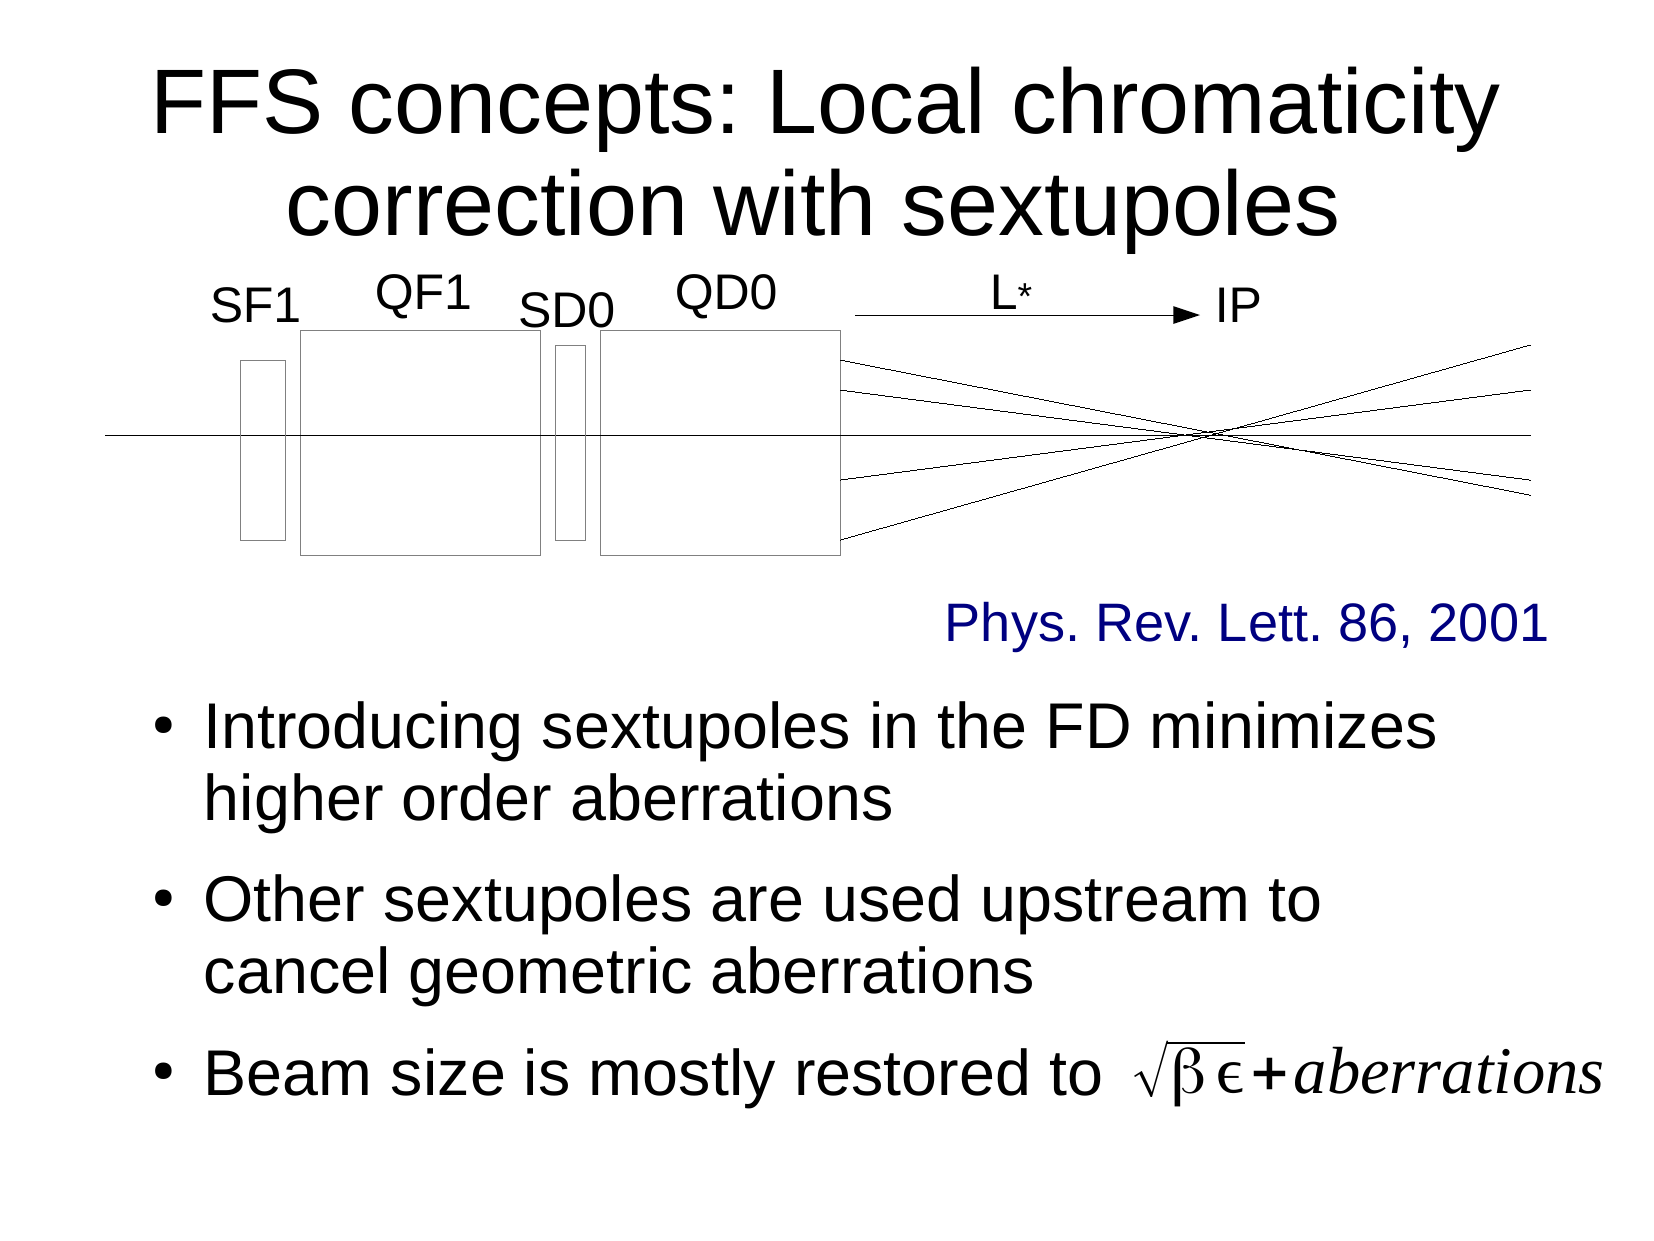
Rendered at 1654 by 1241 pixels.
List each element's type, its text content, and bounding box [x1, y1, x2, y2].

text_box IP [1200, 270, 1277, 341]
text_box Phys. Rev. Lett. 86, 2001 [930, 584, 1600, 661]
text_box QF1 [360, 256, 487, 328]
text_box QD0 [660, 256, 793, 328]
text_box SF1 [195, 270, 317, 341]
list Introducing sextupoles in the FD minimizes higher order aberrations Other sextupoles are used upstream to cancel geometric aberrations Beam size is mostly restored to [135, 690, 1486, 1111]
text_box SD0 [503, 274, 631, 346]
chart [1125, 1033, 1615, 1111]
title FFS concepts: Local chromaticity correction with sextupoles [82, 49, 1571, 257]
text_box L* [975, 256, 1066, 328]
